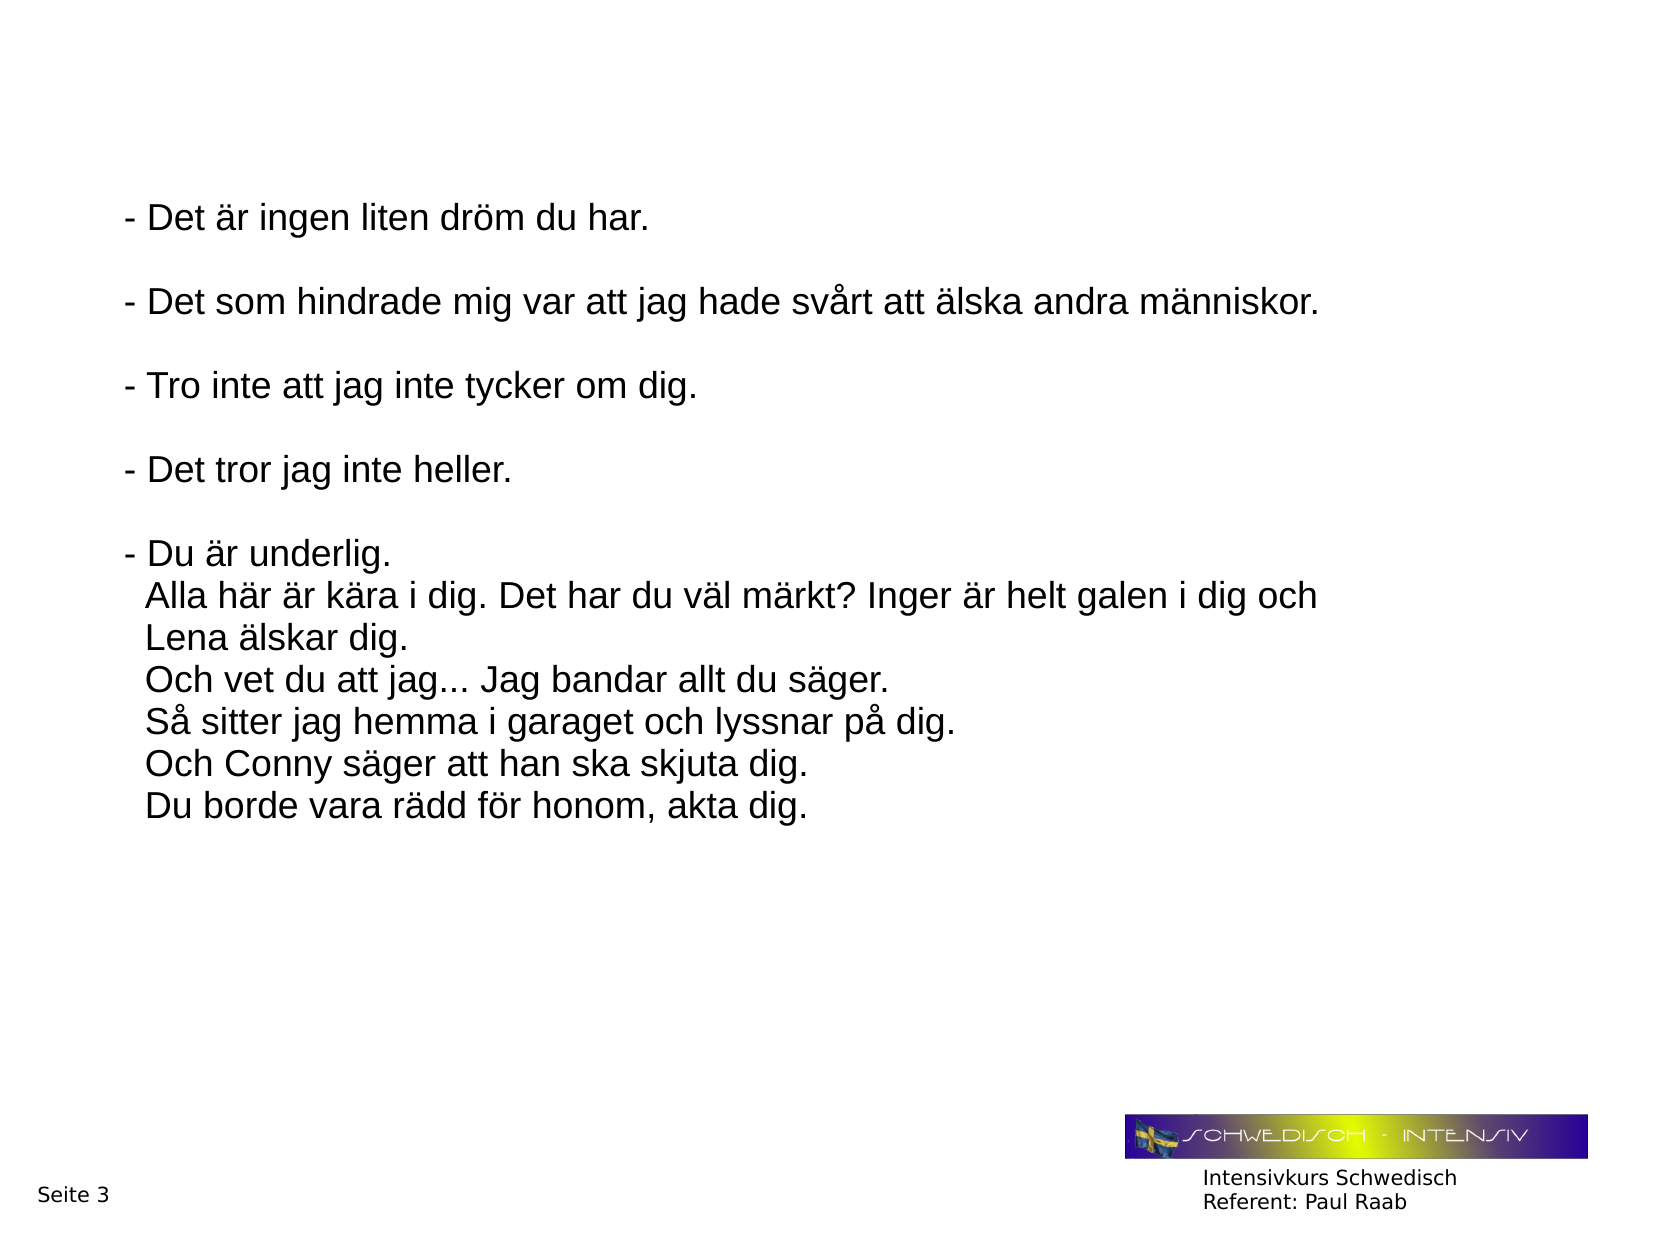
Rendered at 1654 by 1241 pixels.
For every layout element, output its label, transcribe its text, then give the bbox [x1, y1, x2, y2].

picture [1125, 1114, 1588, 1159]
text_box - Det är ingen liten dröm du har. - Det som hindrade mig var att jag hade svårt att älska andra människor. - Tro inte att jag inte tycker om dig. - Det tror jag inte heller. - Du är underlig. Alla här är kära i dig. Det har du väl märkt? Inger är helt galen i dig och Lena älskar dig. Och vet du att jag... Jag bandar allt du säger. Så sitter jag hemma i garaget och lyssnar på dig. Och Conny säger att han ska skjuta dig. Du borde vara rädd för honom, akta dig. [109, 189, 1590, 876]
